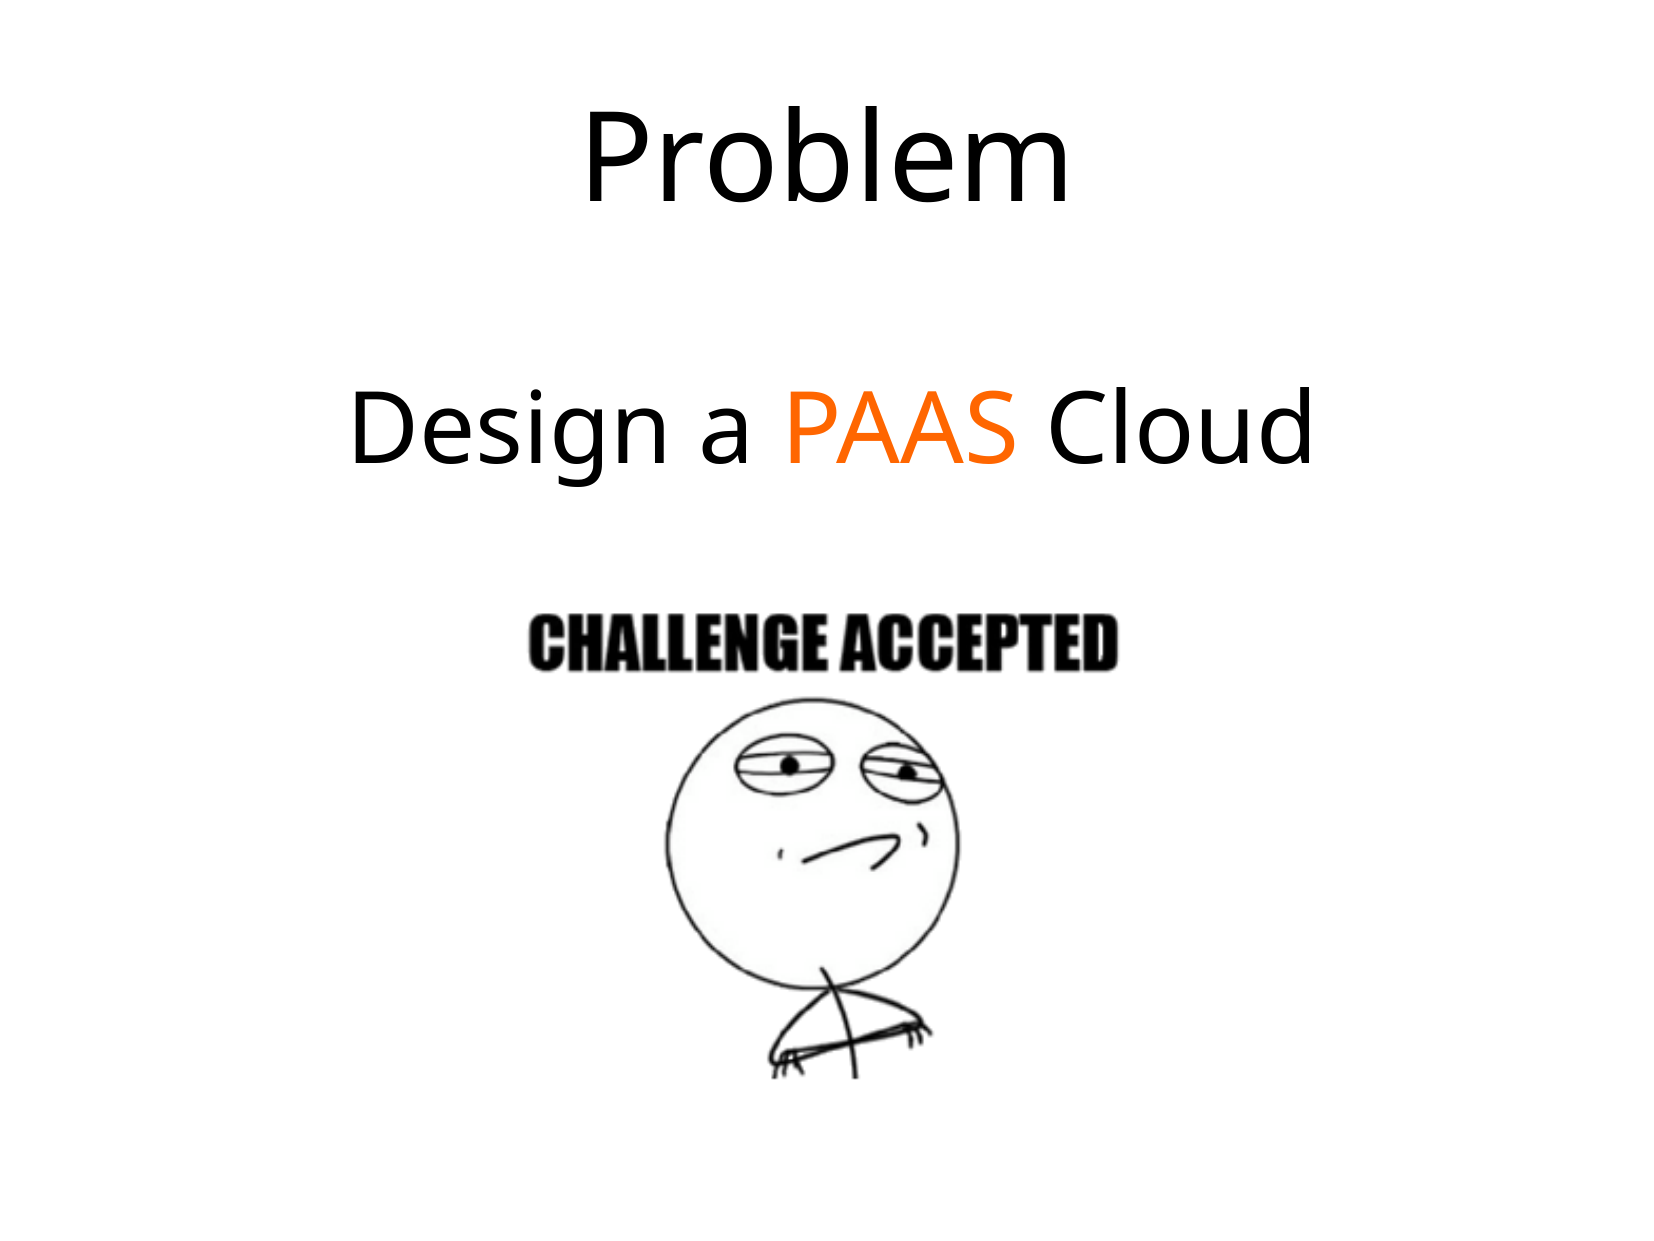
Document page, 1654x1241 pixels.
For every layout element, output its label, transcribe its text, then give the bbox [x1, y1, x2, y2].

picture [519, 599, 1135, 1111]
text_box Design a PAAS Cloud [314, 360, 1351, 490]
title Problem [82, 49, 1571, 257]
